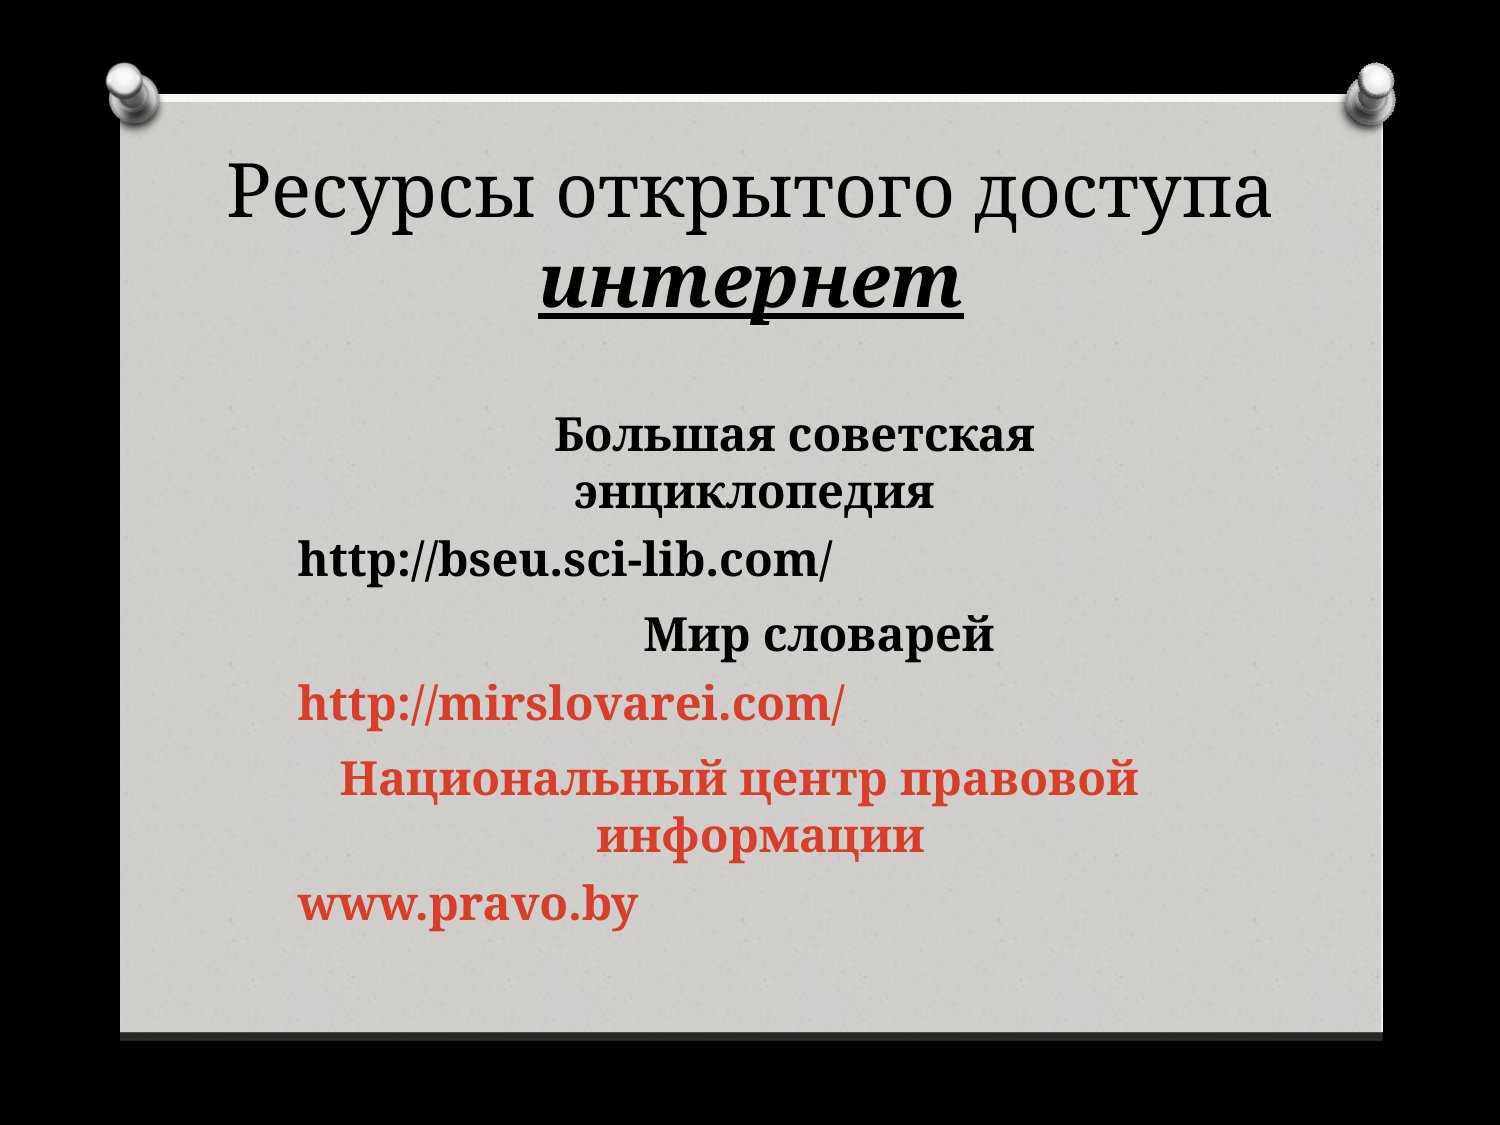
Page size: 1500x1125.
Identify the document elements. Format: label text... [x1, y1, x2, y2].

title Ресурсы открытого доступа интернет [179, 134, 1323, 332]
list Большая советская энциклопедия http://bseu.sci-lib.com/ Мир словарей http://mirslovarei.com/ Национальный центр правовой информации www.pravo.by [240, 397, 1257, 939]
